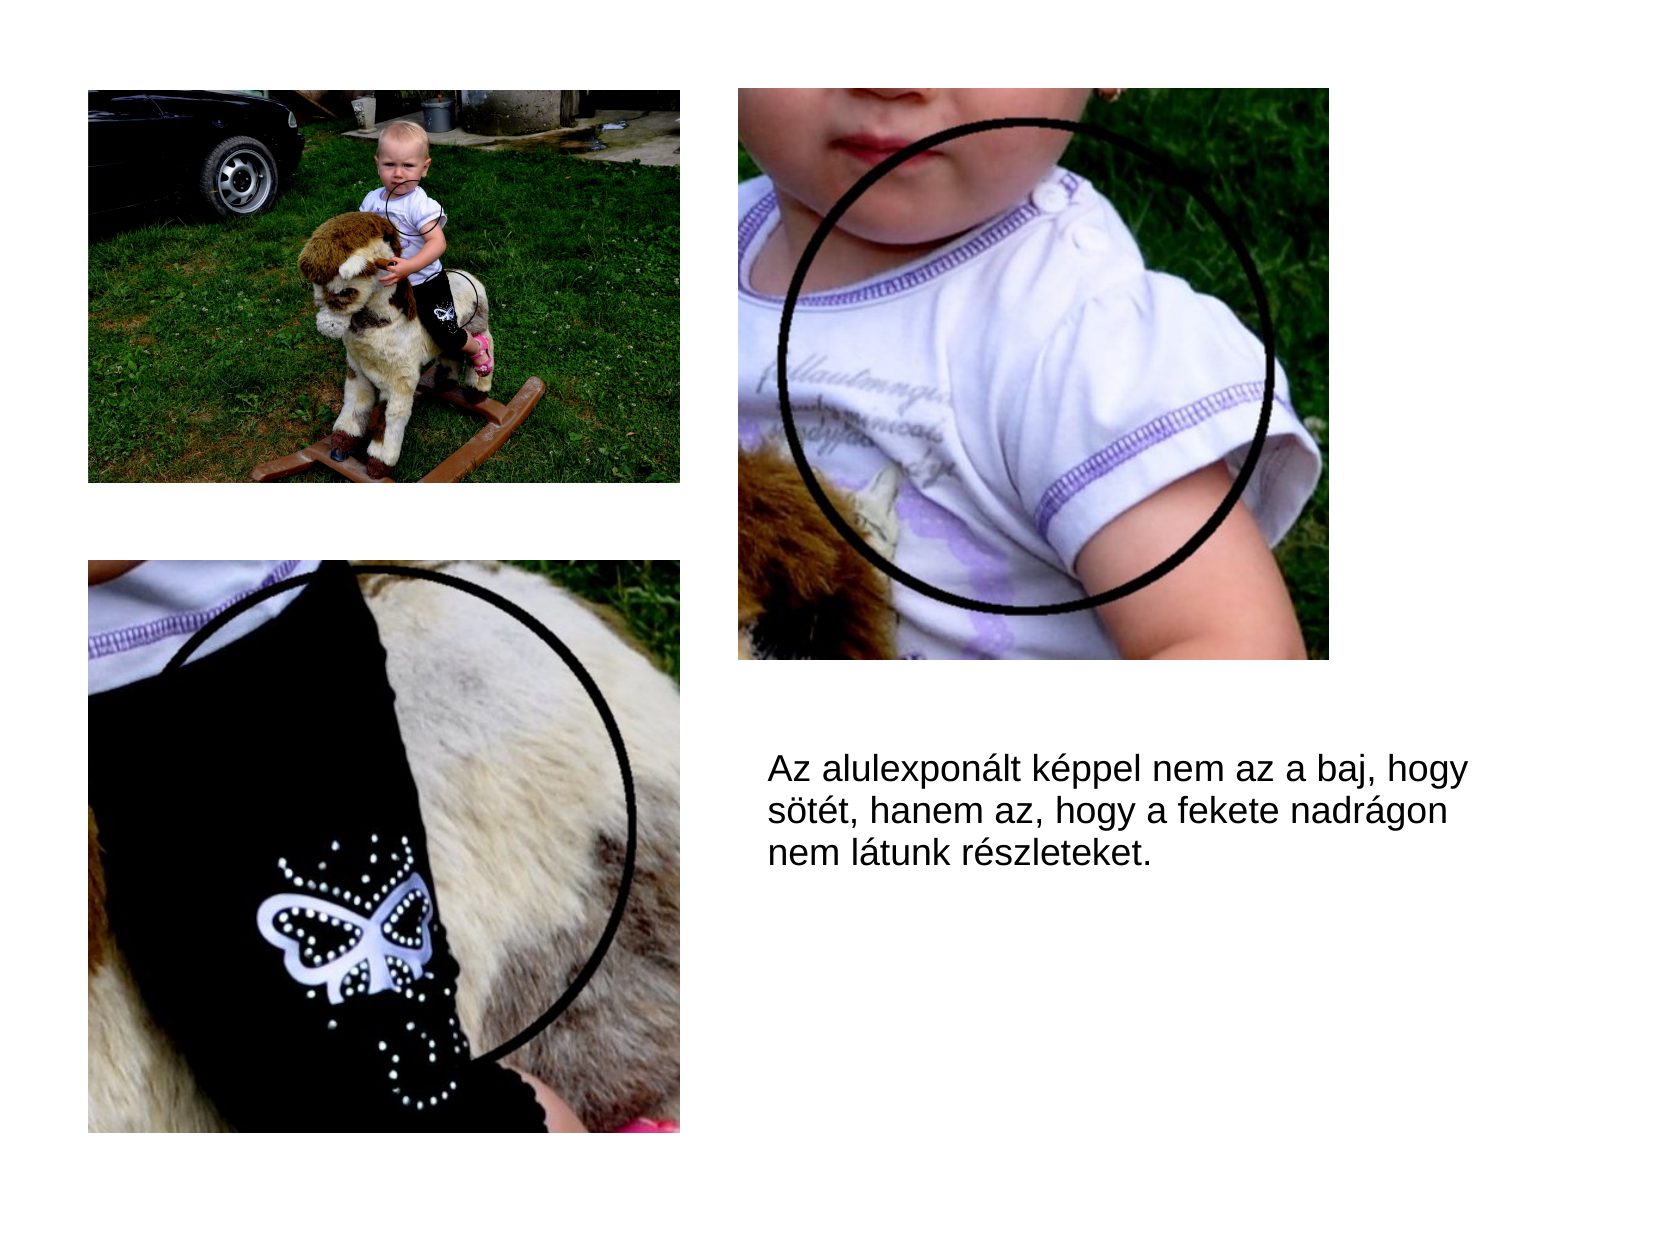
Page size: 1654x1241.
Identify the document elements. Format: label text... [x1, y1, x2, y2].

picture [738, 88, 1329, 660]
picture [88, 90, 680, 483]
picture [88, 560, 680, 1133]
text_box Az alulexponált képpel nem az a baj, hogy sötét, hanem az, hogy a fekete nadrágon nem látunk részleteket. [752, 740, 1483, 882]
